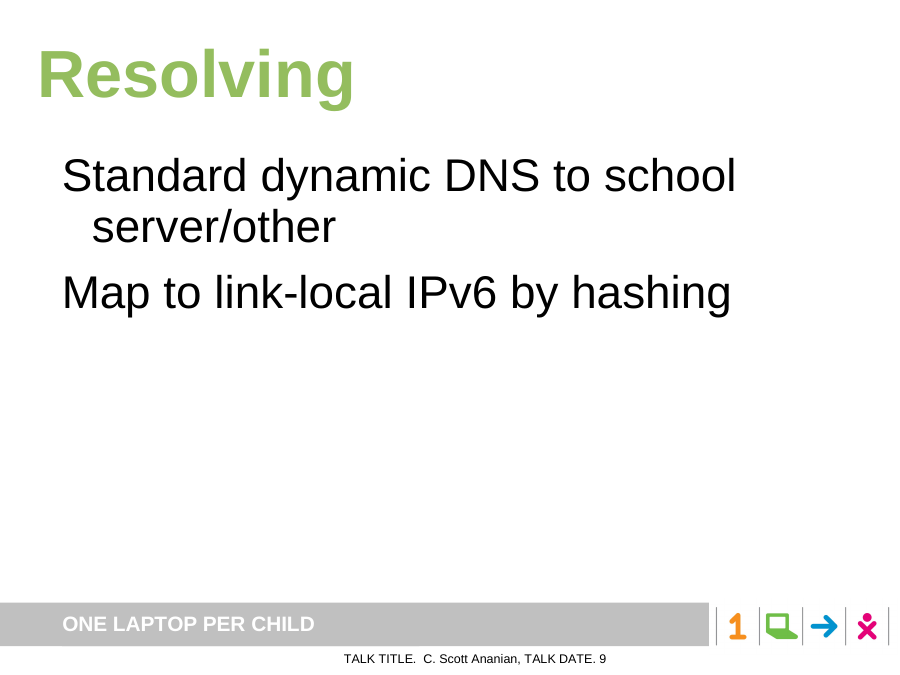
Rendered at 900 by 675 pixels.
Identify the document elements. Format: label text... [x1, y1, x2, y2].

title Resolving [37, 37, 856, 211]
list Standard dynamic DNS to school server/other Map to link-local IPv6 by hashing [61, 150, 844, 675]
picture [844, 598, 898, 655]
